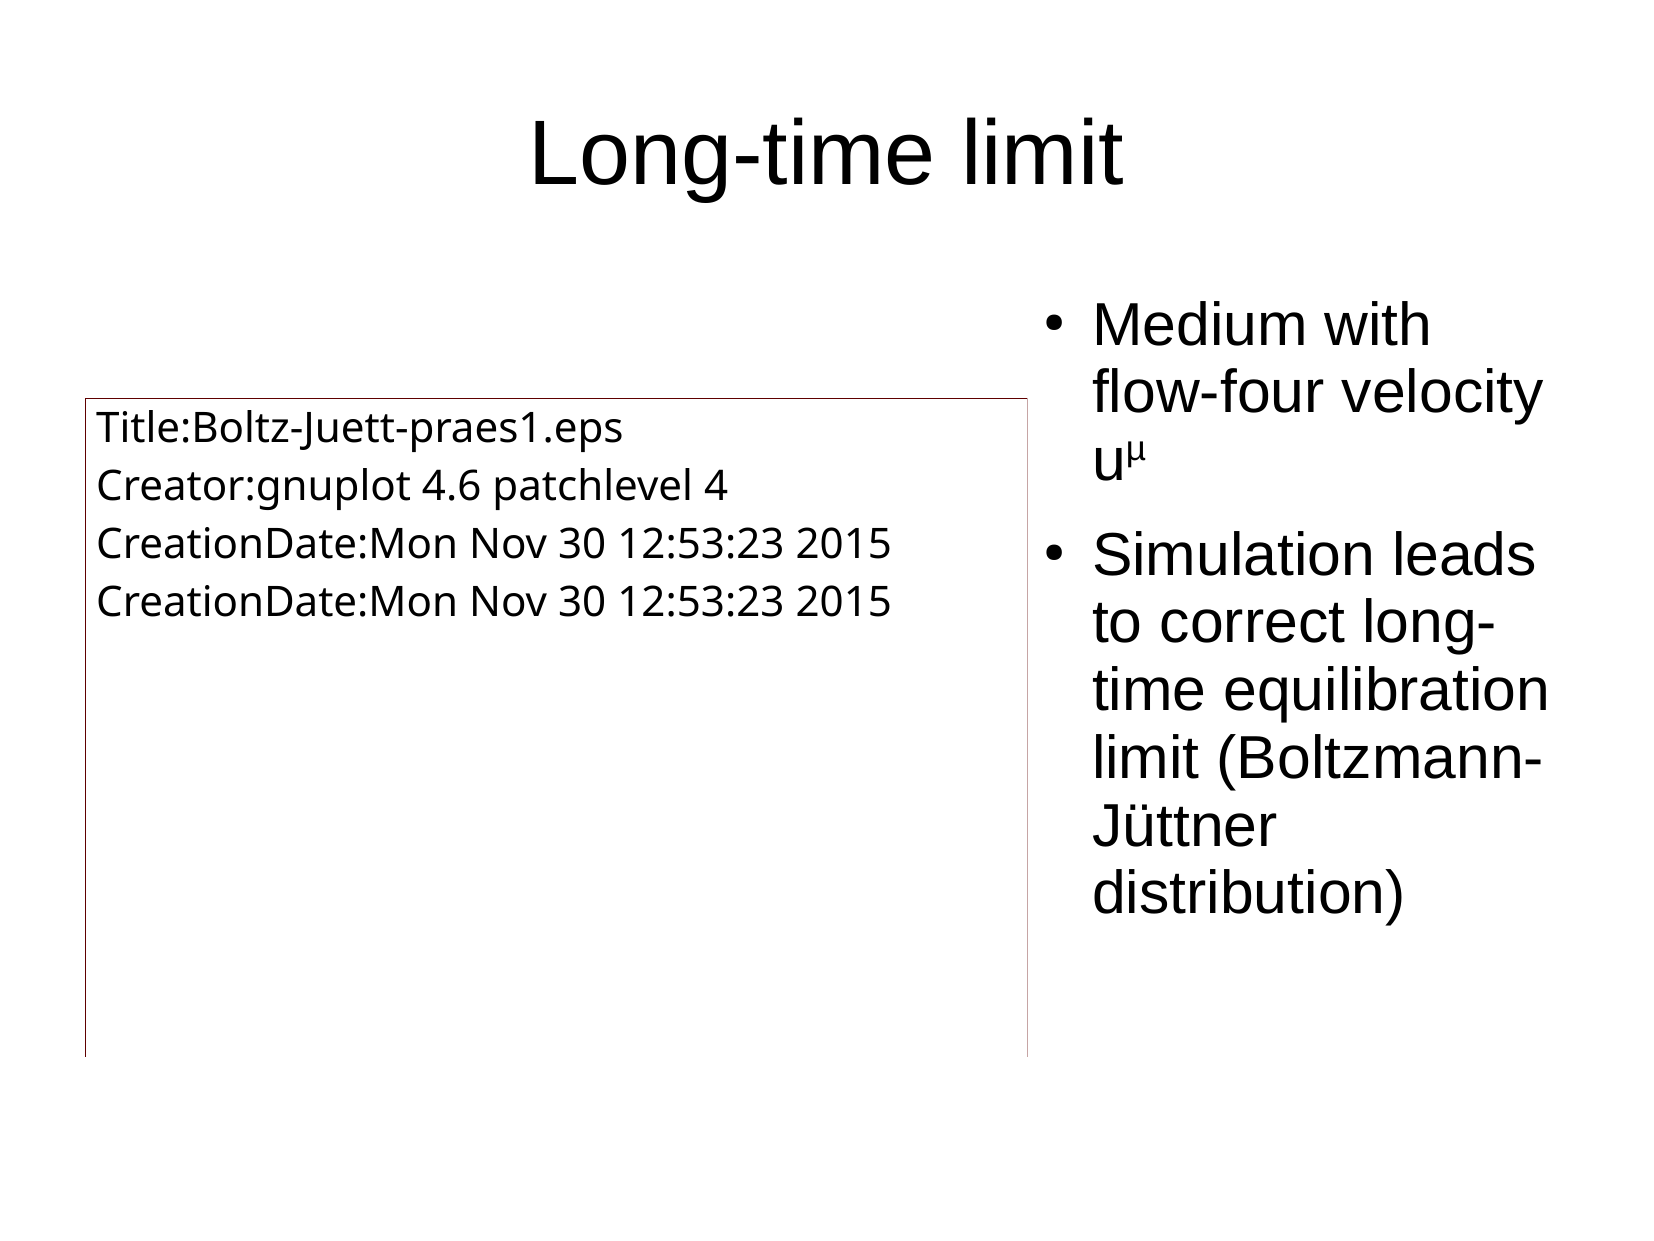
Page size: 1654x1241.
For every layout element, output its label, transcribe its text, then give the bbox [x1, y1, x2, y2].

picture [82, 395, 1028, 1057]
title Long-time limit [82, 49, 1571, 257]
list Medium with flow-four velocity uµ Simulation leads to correct long-time equilibration limit (Boltzmann-Jüttner distribution) [1027, 290, 1572, 1010]
